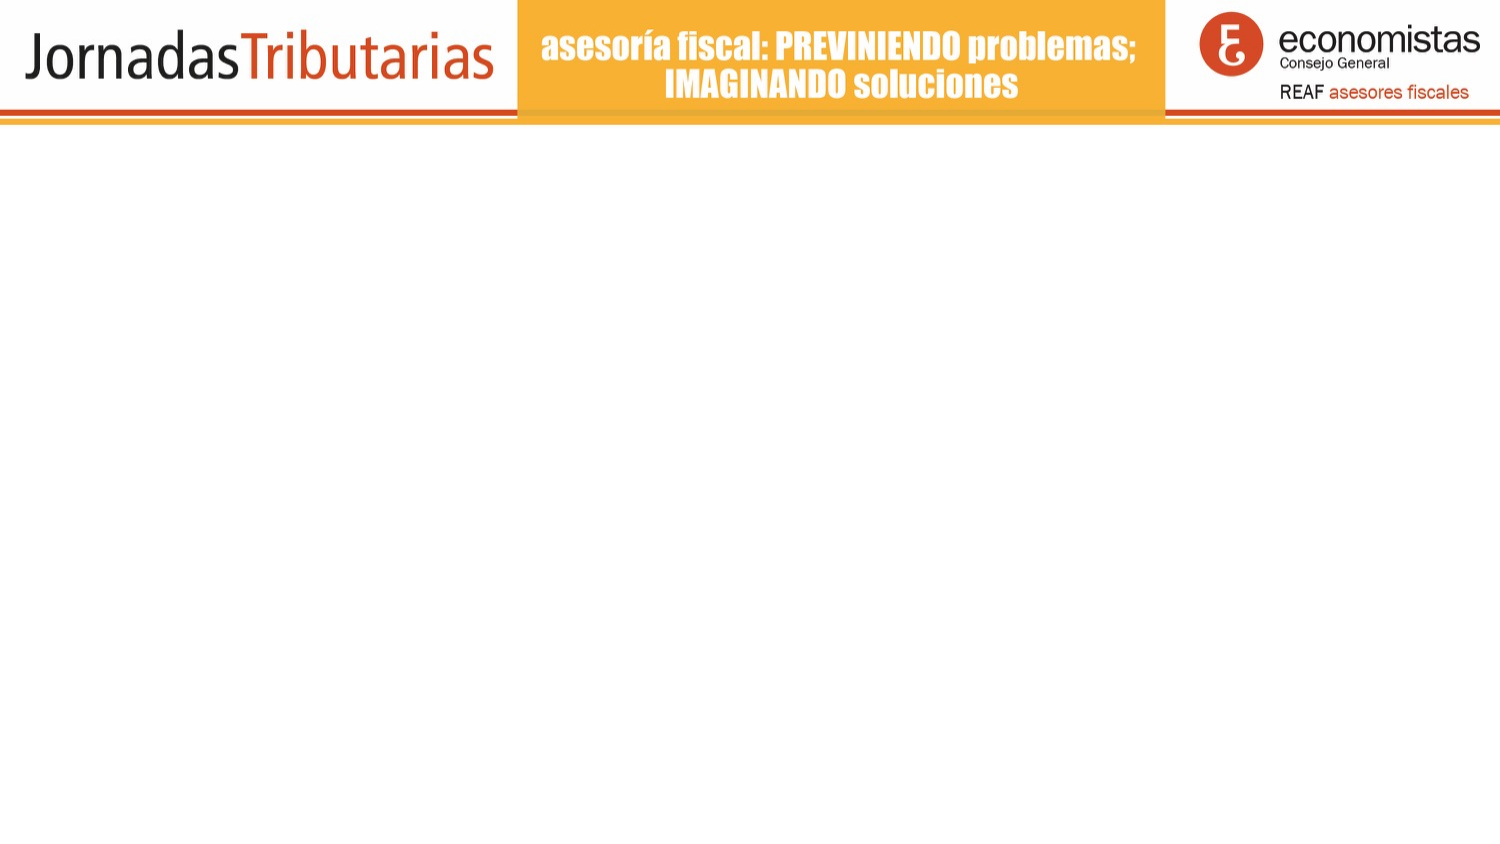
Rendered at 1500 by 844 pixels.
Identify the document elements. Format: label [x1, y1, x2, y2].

picture [0, 0, 1500, 129]
